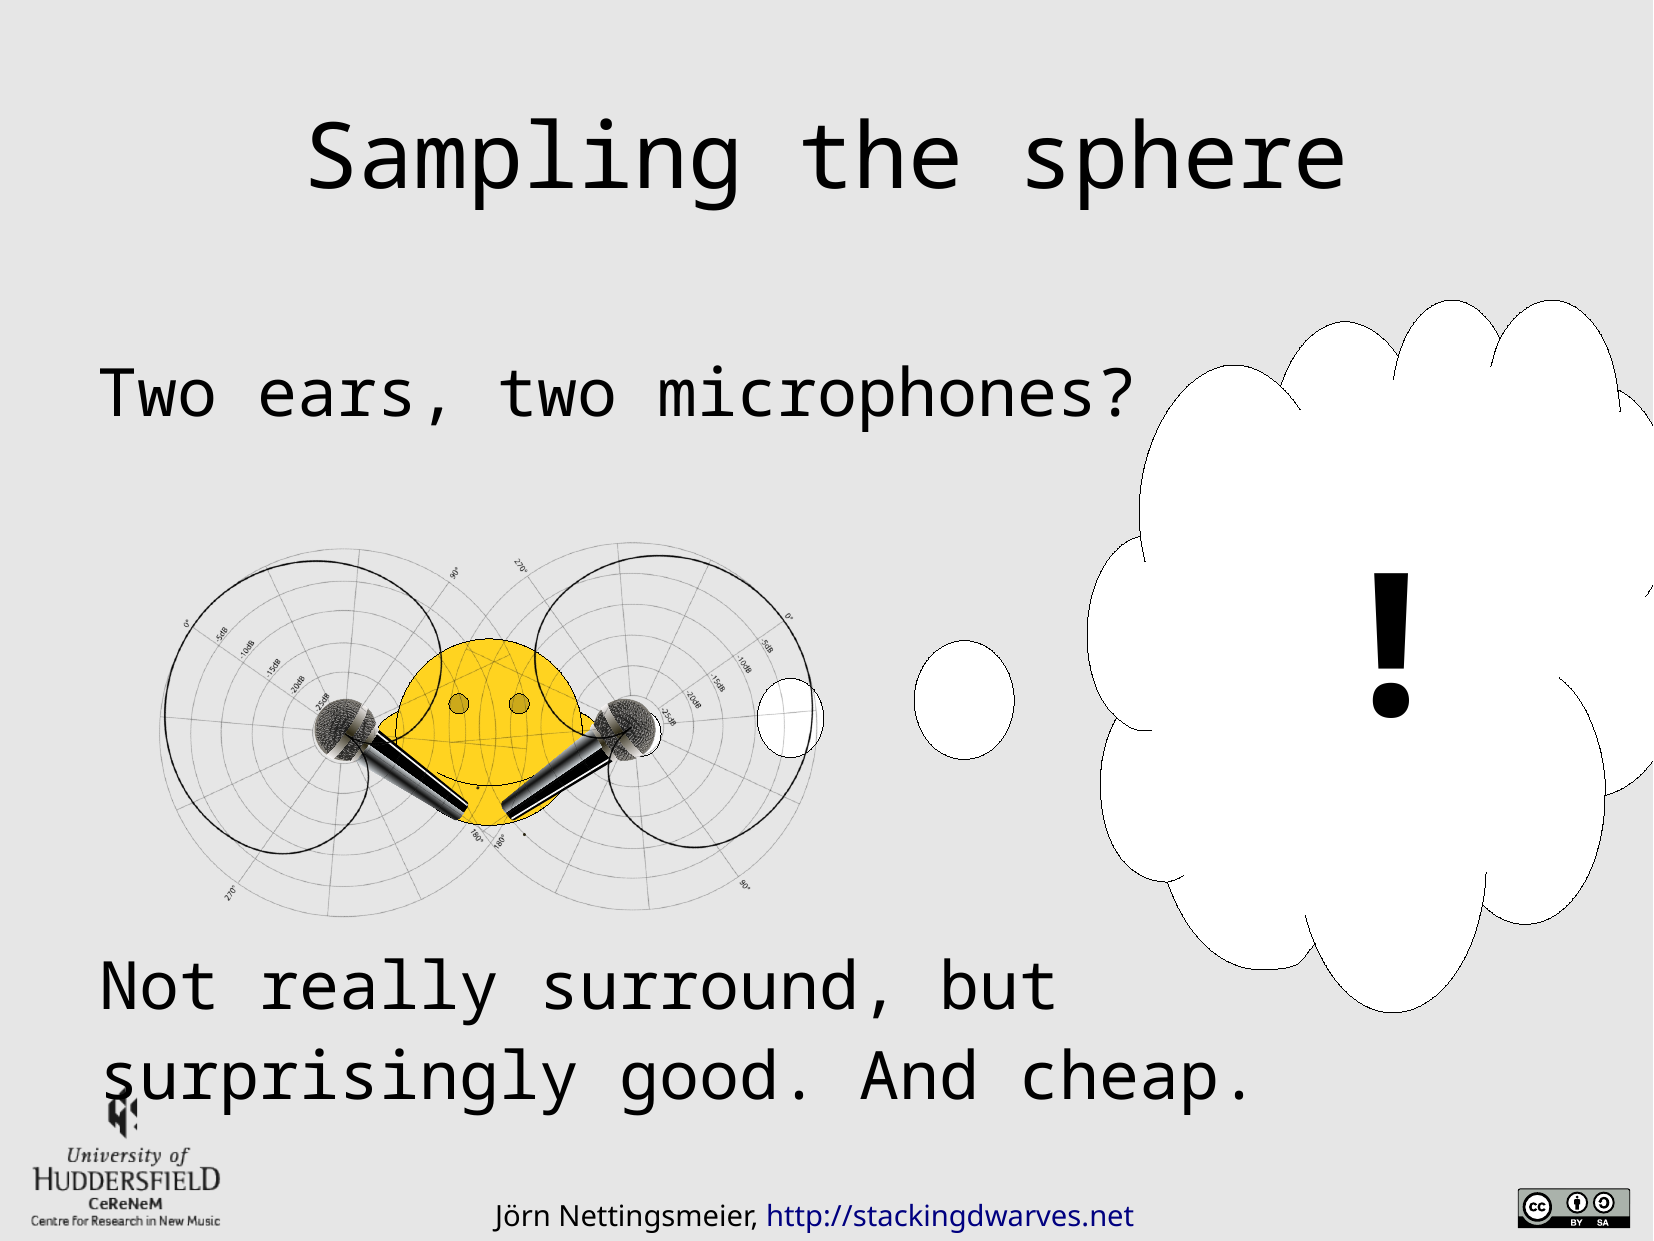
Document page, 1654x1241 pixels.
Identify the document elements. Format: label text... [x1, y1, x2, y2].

text_box [914, 640, 1015, 760]
text_box Not really surround, but surprisingly good. And cheap. [39, 930, 1278, 1178]
text_box Two ears, two microphones? [37, 337, 1153, 431]
text_box ! [1316, 495, 1504, 781]
title Sampling the sphere [82, 45, 1571, 261]
text_box [1087, 300, 1653, 1013]
picture [31, 1087, 222, 1229]
picture [53, 436, 922, 1025]
